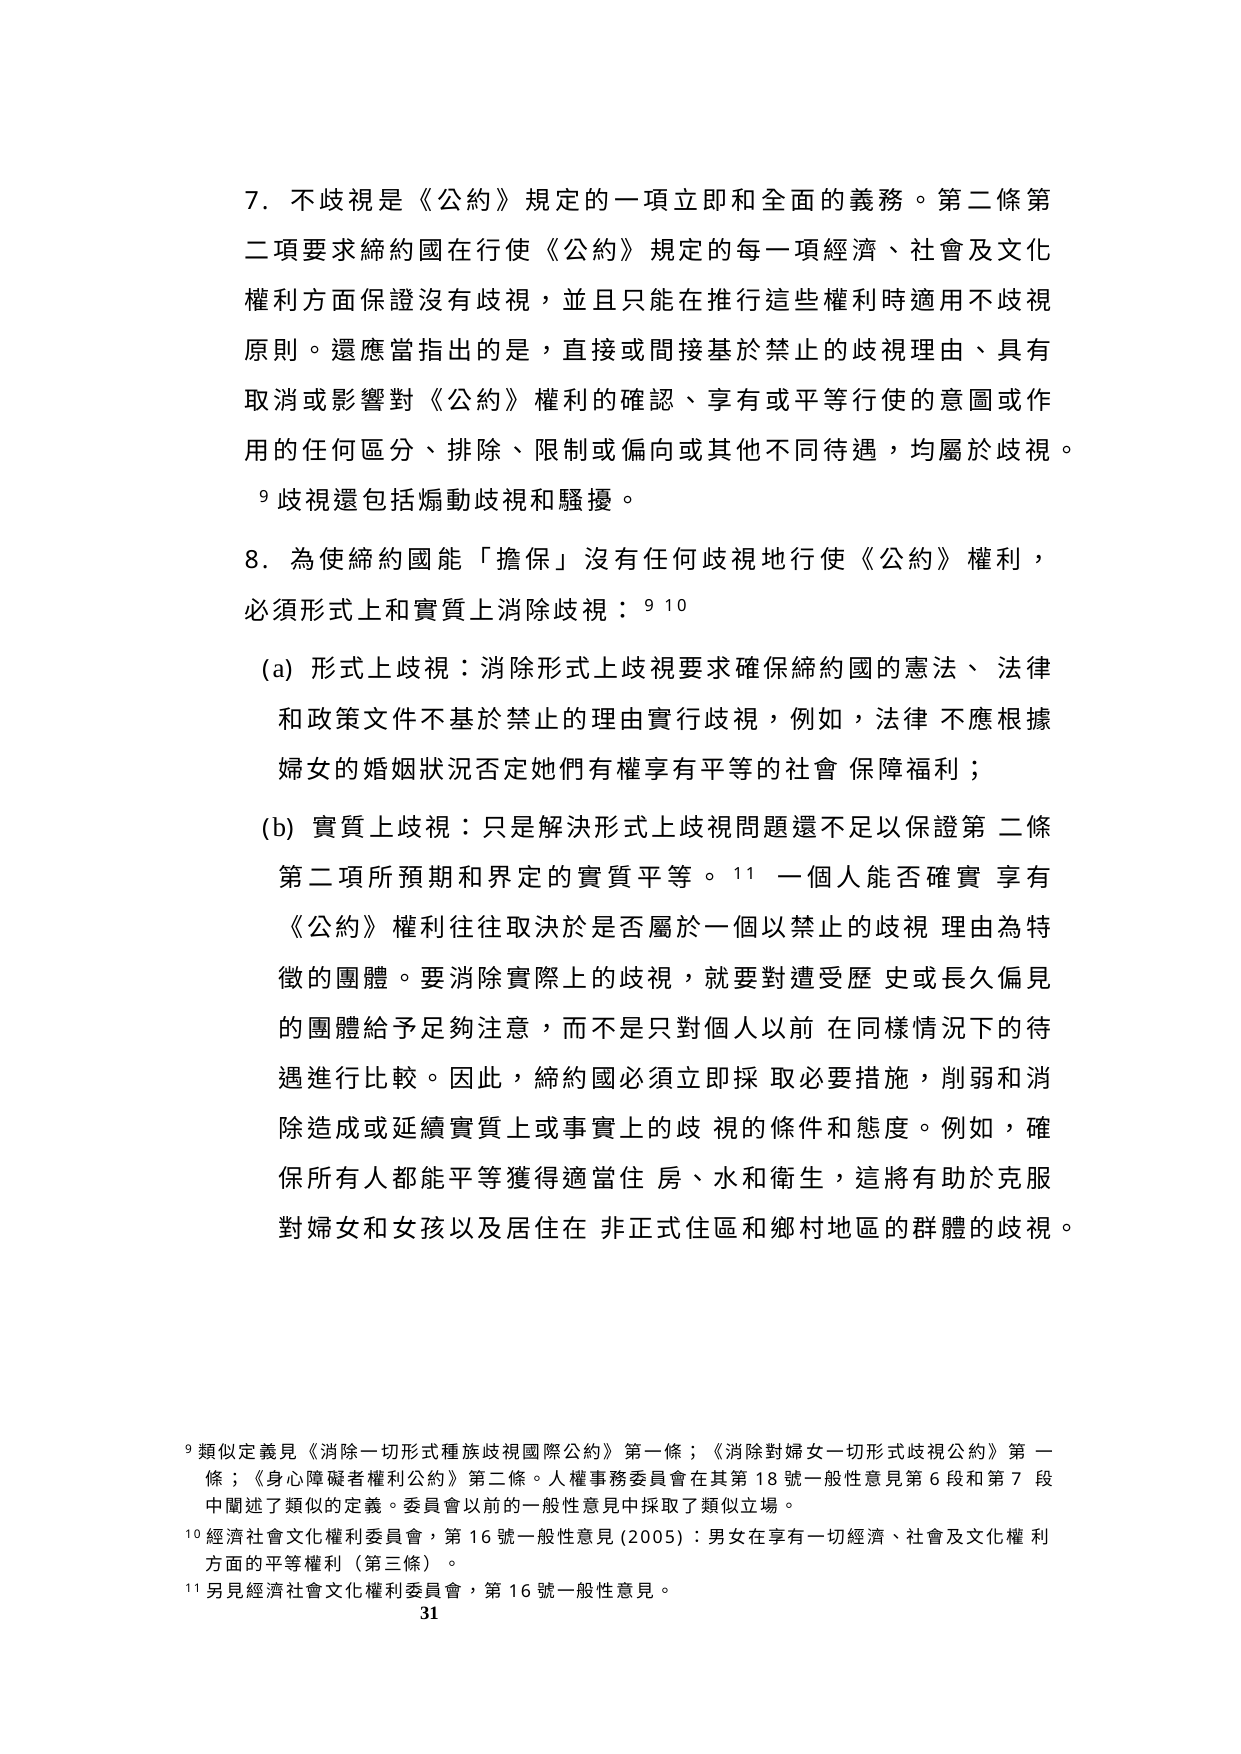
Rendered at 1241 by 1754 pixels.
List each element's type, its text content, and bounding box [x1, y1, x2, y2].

text_box 10經濟社會文化權利委員會，第16號一般性意見(2005)：男女在享有一切經濟、社會及文化權 利方面的平等權利（第三條）。 [185, 1520, 1055, 1570]
text_box 11另見經濟社會文化權利委員會，第16號一般性意見。 31 [185, 1574, 1055, 1622]
text_box 9類似定義見《消除一切形式種族歧視國際公約》第一條；《消除對婦女一切形式歧視公約》第 一條；《身心障礙者權利公約》第二條。人權事務委員會在其第18號一般性意見第6段和第7 段中闡述了類似的定義。委員會以前的一般性意見中採取了類似立場。 [185, 1435, 1055, 1514]
text_box 7. 不歧視是《公約》規定的一項立即和全面的義務。第二條第 二項要求締約國在行使《公約》規定的每一項經濟、社會及文化 權利方面保證沒有歧視，並且只能在推行這些權利時適用不歧視 原則。還應當指出的是，直接或間接基於禁止的歧視理由、具有 取消或影響對《公約》權利的確認、享有或平等行使的意圖或作 用的任何區分、排除、限制或偏向或其他不同待遇，均屬於歧視。 9歧視還包括煽動歧視和騷擾。 8. 為使締約國能「擔保」沒有任何歧視地行使《公約》權利， 必須形式上和實質上消除歧視：9 10 (a) 形式上歧視：消除形式上歧視要求確保締約國的憲法、 法律和政策文件不基於禁止的理由實行歧視，例如，法律 不應根據婦女的婚姻狀況否定她們有權享有平等的社會 保障福利； (b) 實質上歧視：只是解決形式上歧視問題還不足以保證第 二條第二項所預期和界定的實質平等。11 一個人能否確實 享有《公約》權利往往取決於是否屬於一個以禁止的歧視 理由為特徵的團體。要消除實際上的歧視，就要對遭受歷 史或長久偏見的團體給予足夠注意，而不是只對個人以前 在同樣情況下的待遇進行比較。因此，締約國必須立即採 取必要措施，削弱和消除造成或延續實質上或事實上的歧 視的條件和態度。例如，確保所有人都能平等獲得適當住 房、水和衛生，這將有助於克服對婦女和女孩以及居住在 非正式住區和鄉村地區的群體的歧視。 [244, 164, 1055, 1353]
